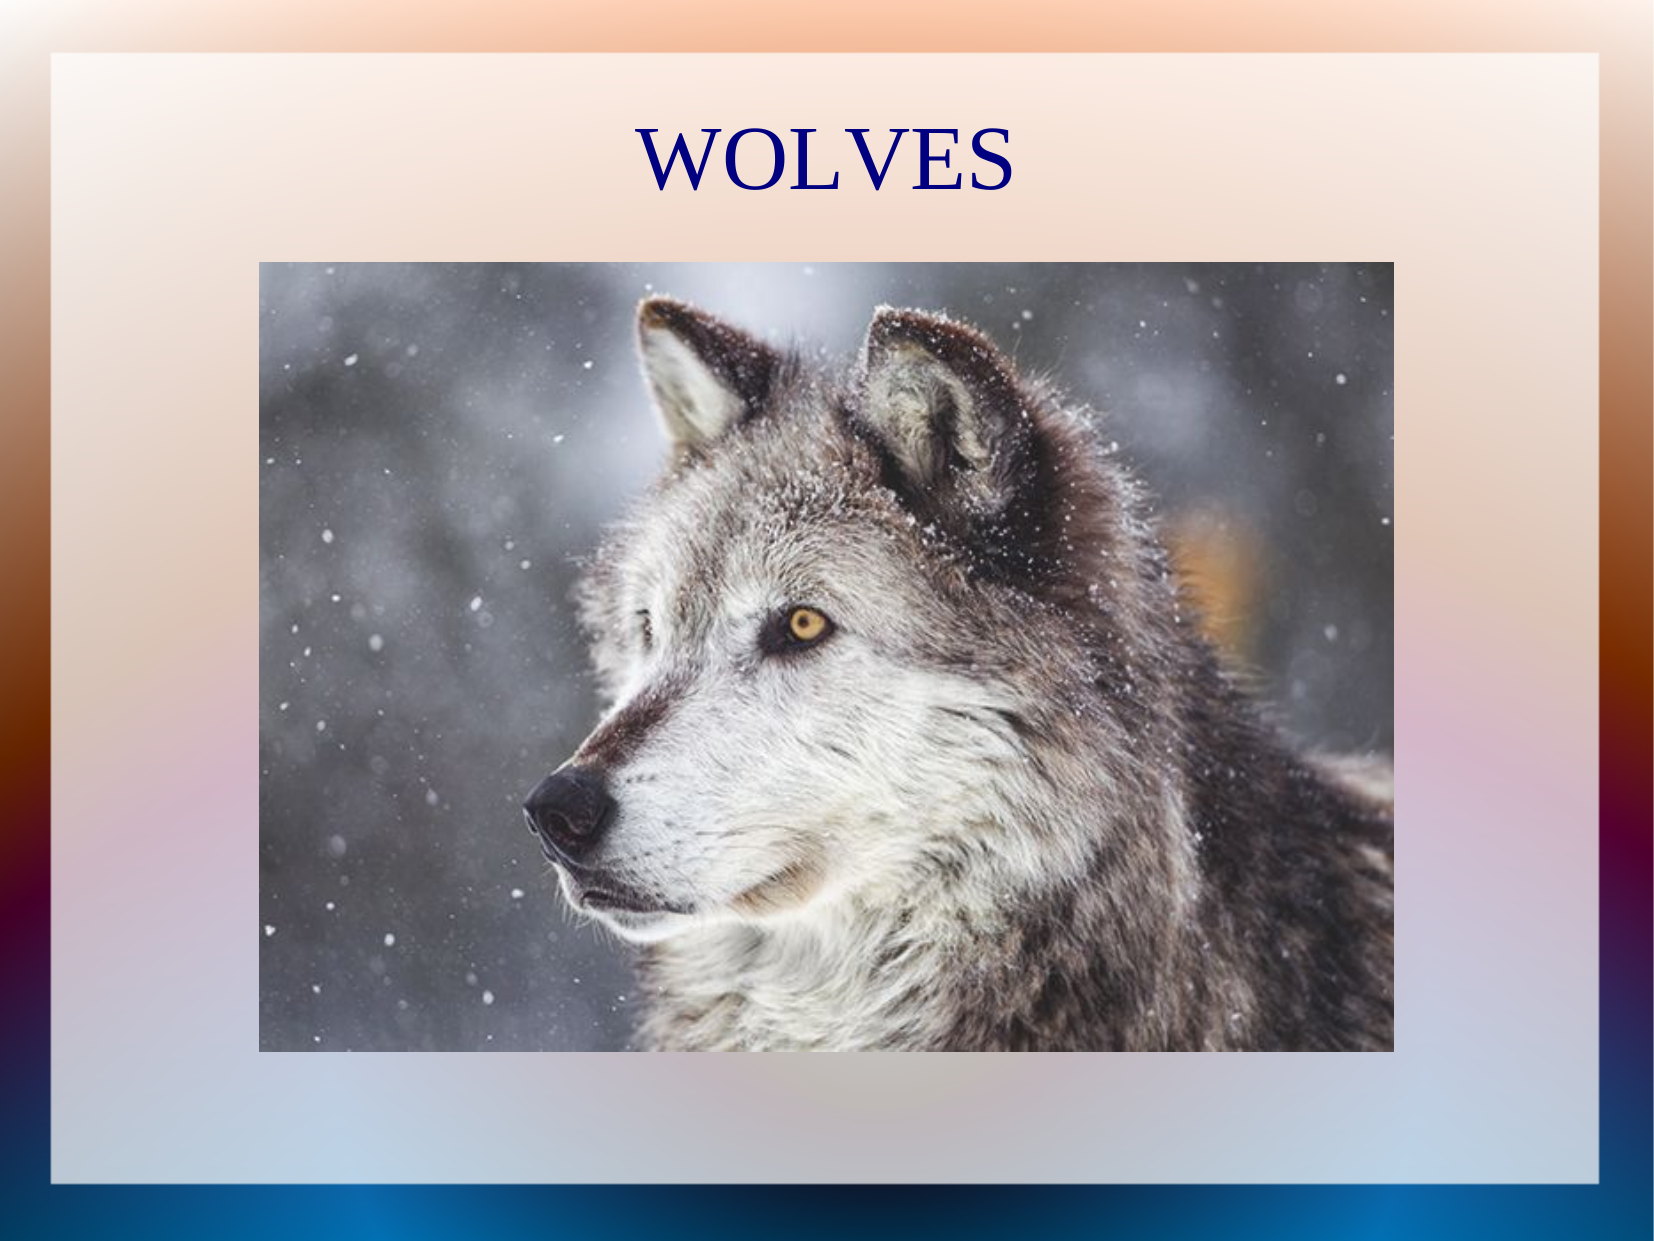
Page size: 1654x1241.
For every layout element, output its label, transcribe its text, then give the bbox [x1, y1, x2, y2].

title WOLVES [82, 55, 1571, 263]
picture [0, 0, 1654, 1241]
